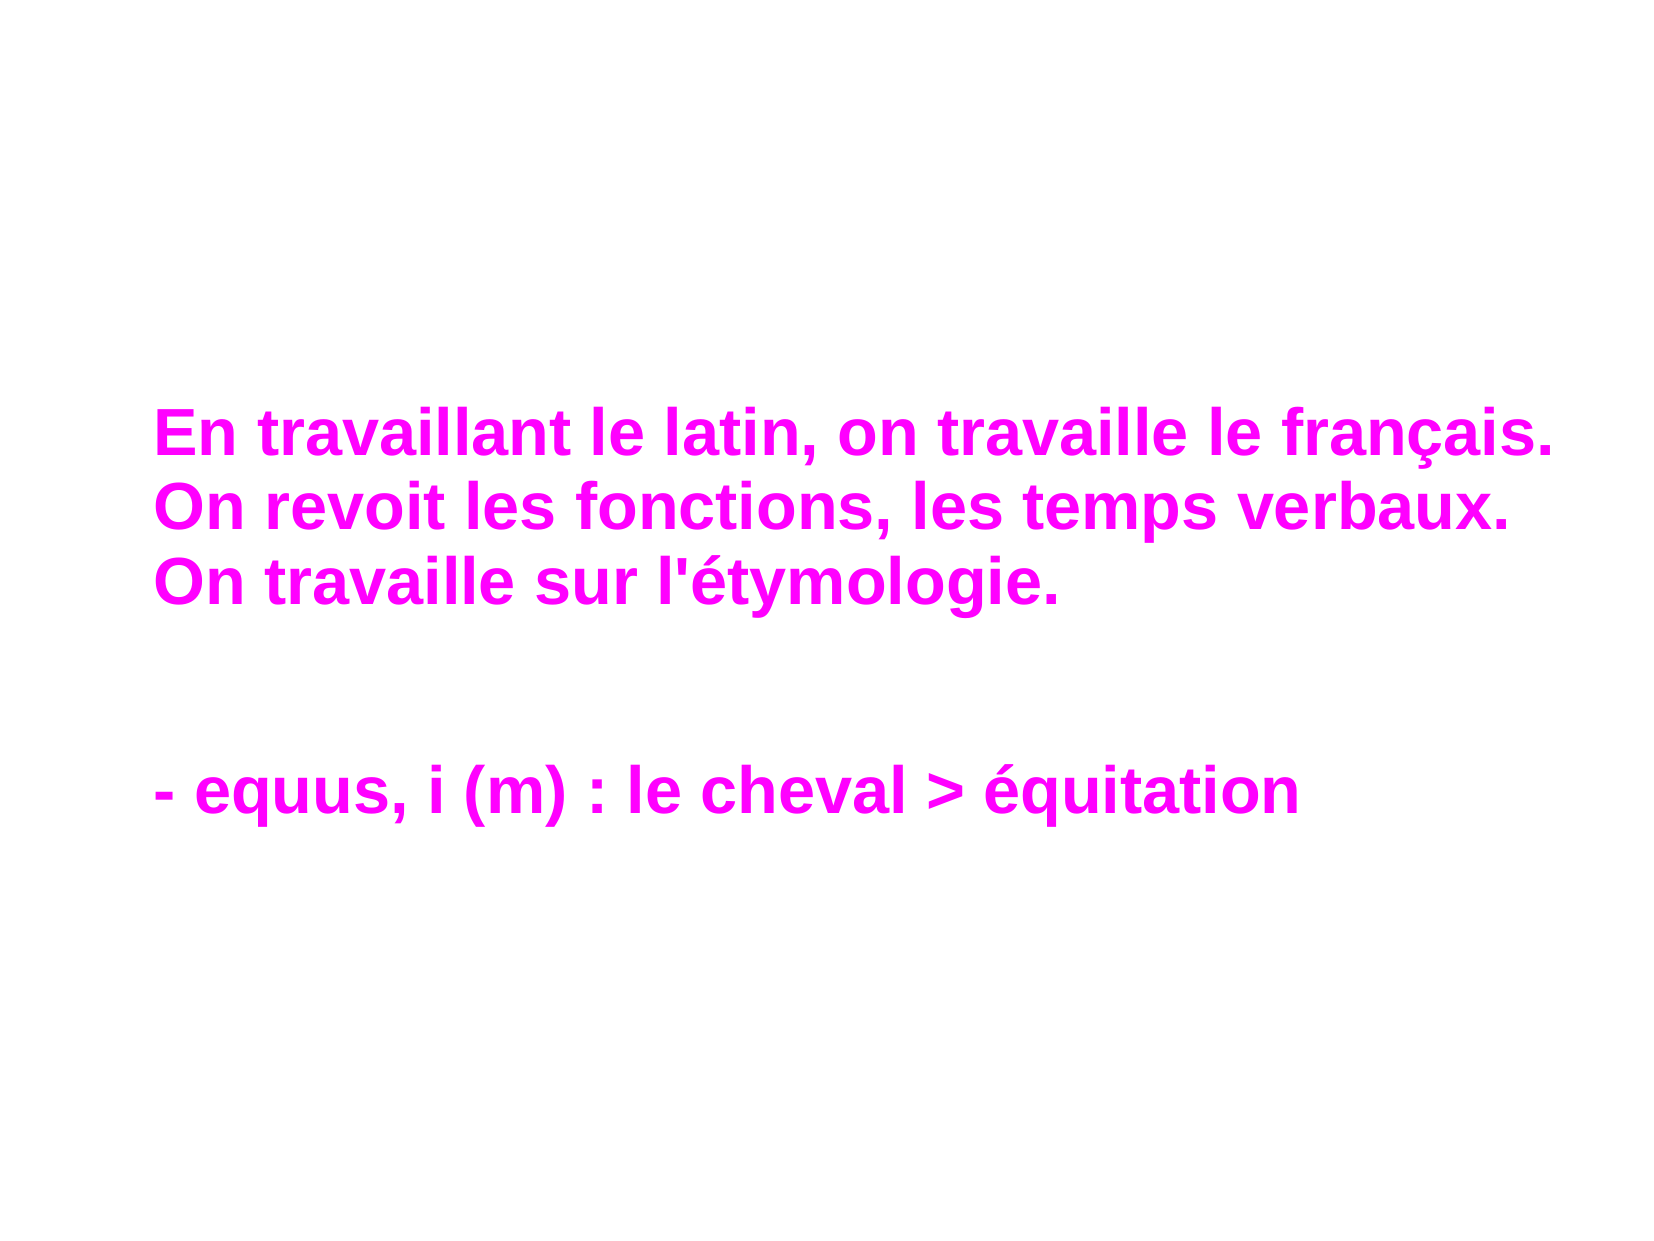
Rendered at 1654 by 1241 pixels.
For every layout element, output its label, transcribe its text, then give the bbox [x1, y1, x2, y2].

list En travaillant le latin, on travaille le français. On revoit les fonctions, les temps verbaux. On travaille sur l'étymologie. - equus, i (m) : le cheval > équitation [82, 290, 1571, 1109]
